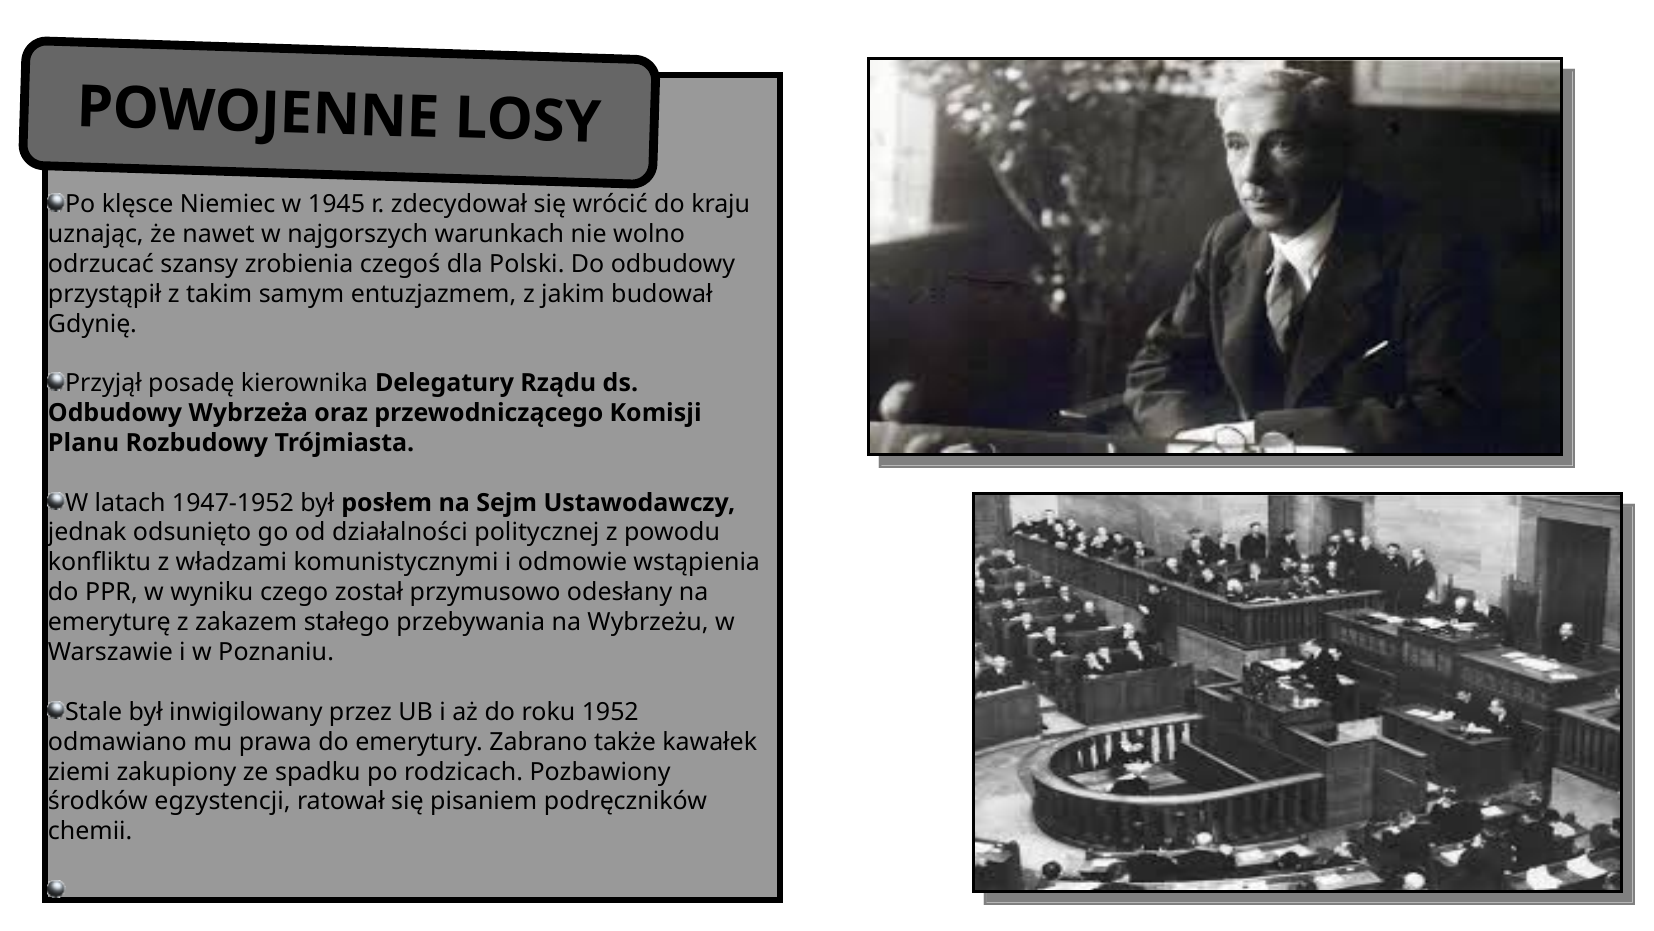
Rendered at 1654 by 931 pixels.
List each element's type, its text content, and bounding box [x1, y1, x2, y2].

picture [870, 60, 1561, 453]
picture [975, 495, 1621, 891]
text_box Powojenne losy [23, 41, 656, 185]
list Po klęsce Niemiec w 1945 r. zdecydował się wrócić do kraju uznając, że nawet w najgorszych warunkach nie wolno odrzucać szansy zrobienia czegoś dla Polski. Do odbudowy przystąpił z takim samym entuzjazmem, z jakim budował Gdynię. Przyjął posadę kierownika Delegatury Rządu ds. Odbudowy Wybrzeża oraz przewodniczącego Komisji Planu Rozbudowy Trójmiasta. W latach 1947-1952 był posłem na Sejm Ustawodawczy, jednak odsunięto go od działalności politycznej z powodu konfliktu z władzami komunistycznymi i odmowie wstąpienia do PPR, w wyniku czego został przymusowo odesłany na emeryturę z zakazem stałego przebywania na Wybrzeżu, w Warszawie i w Poznaniu. Stale był inwigilowany przez UB i aż do roku 1952 odmawiano mu prawa do emerytury. Zabrano także kawałek ziemi zakupiony ze spadku po rodzicach. Pozbawiony środków egzystencji, ratował się pisaniem podręczników chemii. [45, 75, 781, 901]
